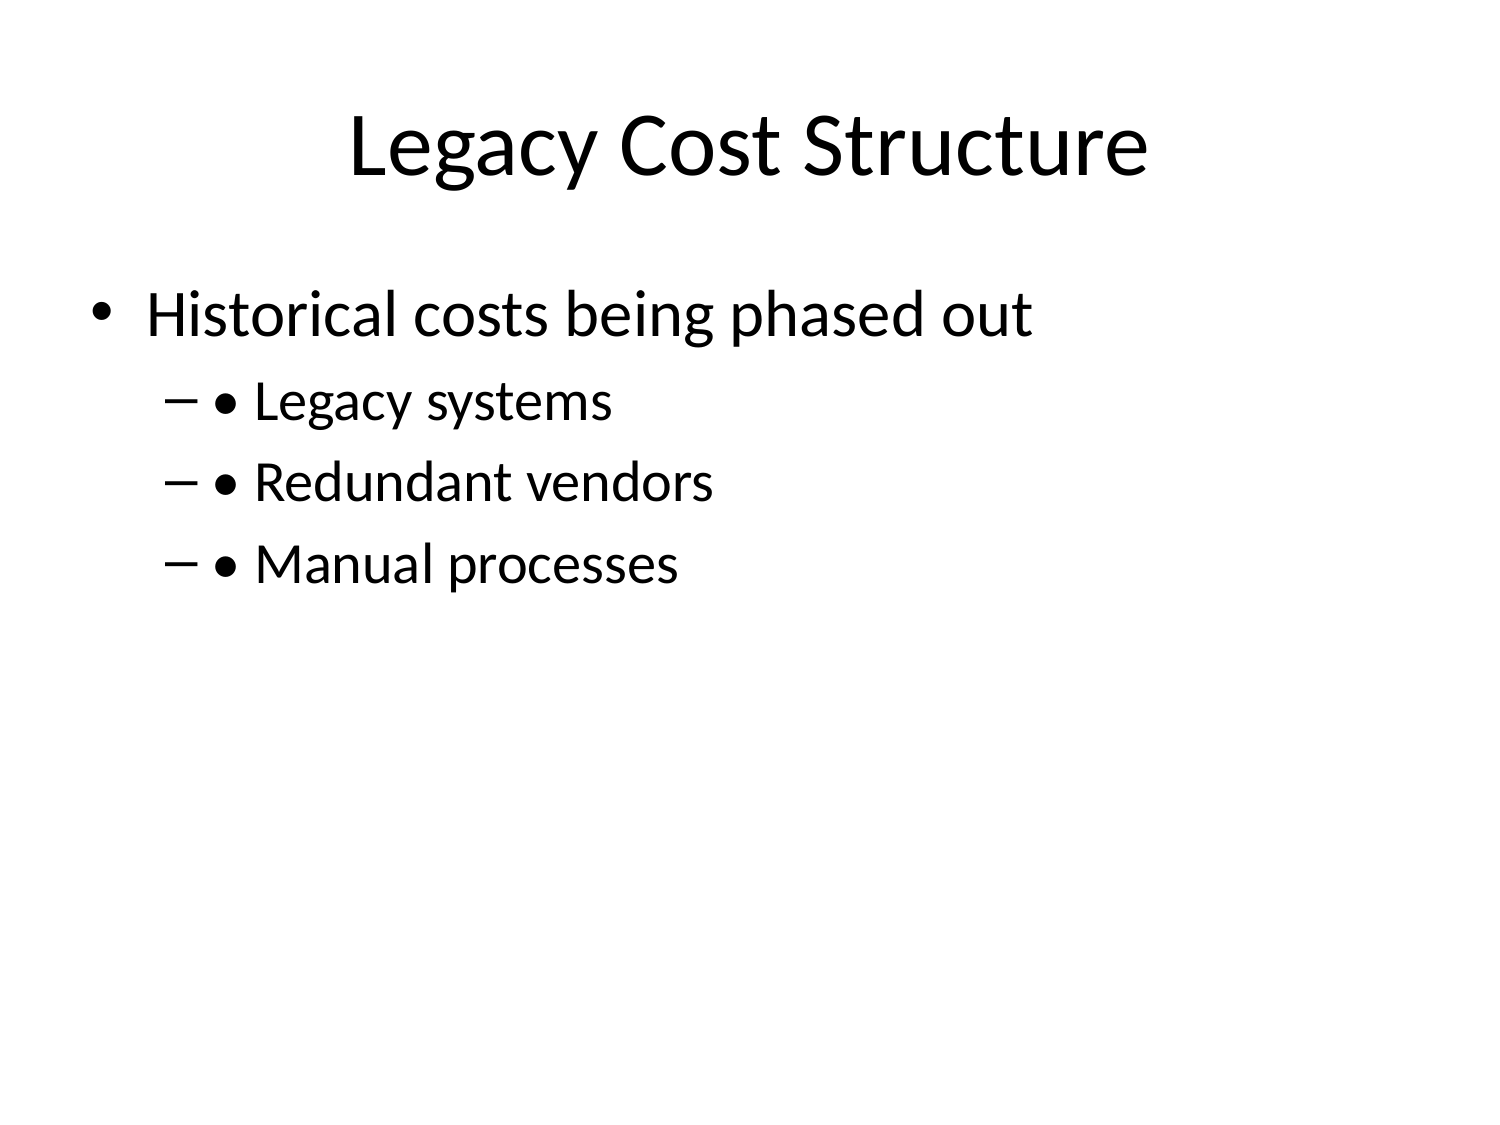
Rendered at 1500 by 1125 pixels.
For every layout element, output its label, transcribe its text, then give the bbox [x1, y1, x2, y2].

title Legacy Cost Structure [75, 45, 1425, 233]
list Historical costs being phased out • Legacy systems • Redundant vendors • Manual processes [75, 262, 1425, 1005]
